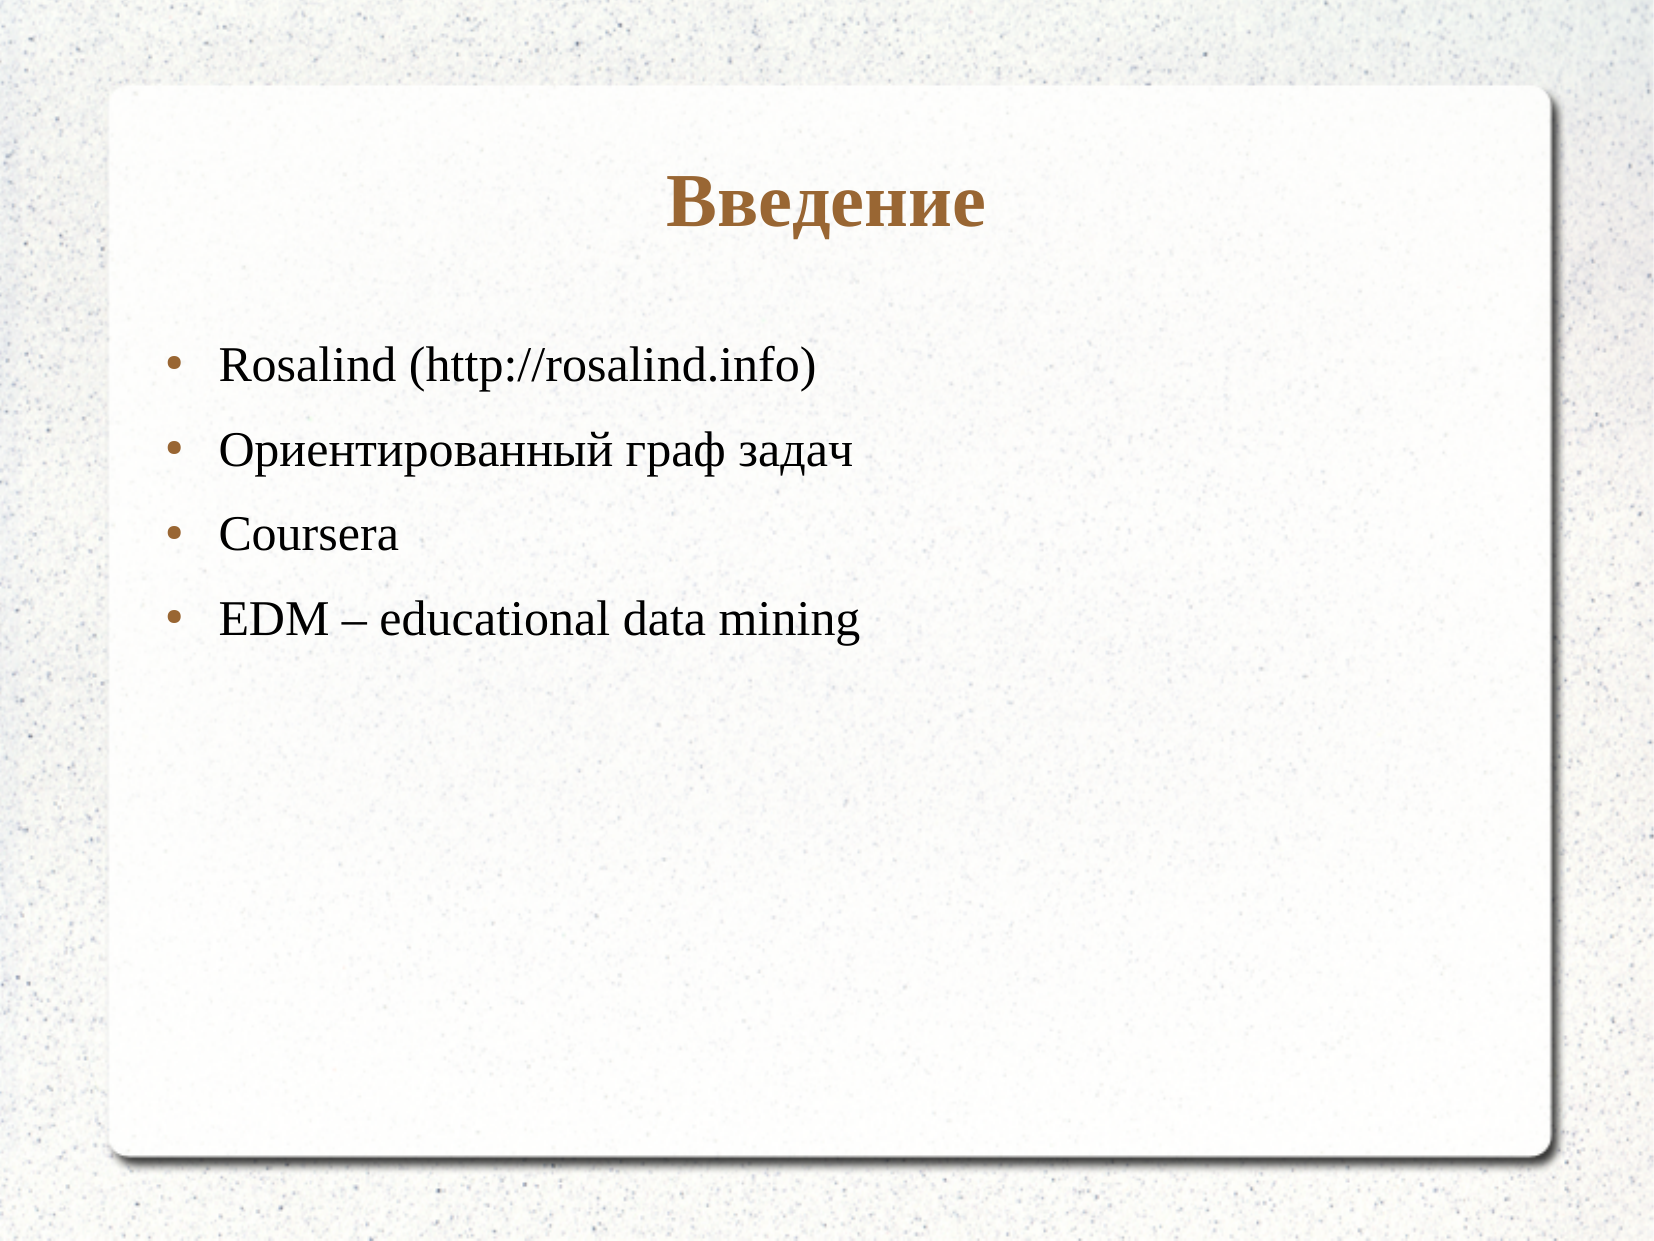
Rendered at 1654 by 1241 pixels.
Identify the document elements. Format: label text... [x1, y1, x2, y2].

title Введение [118, 96, 1536, 304]
list Rosalind (http://rosalind.info) Ориентированный граф задач Coursera EDM – educational data mining [147, 336, 1506, 1056]
picture [0, 0, 1654, 1241]
